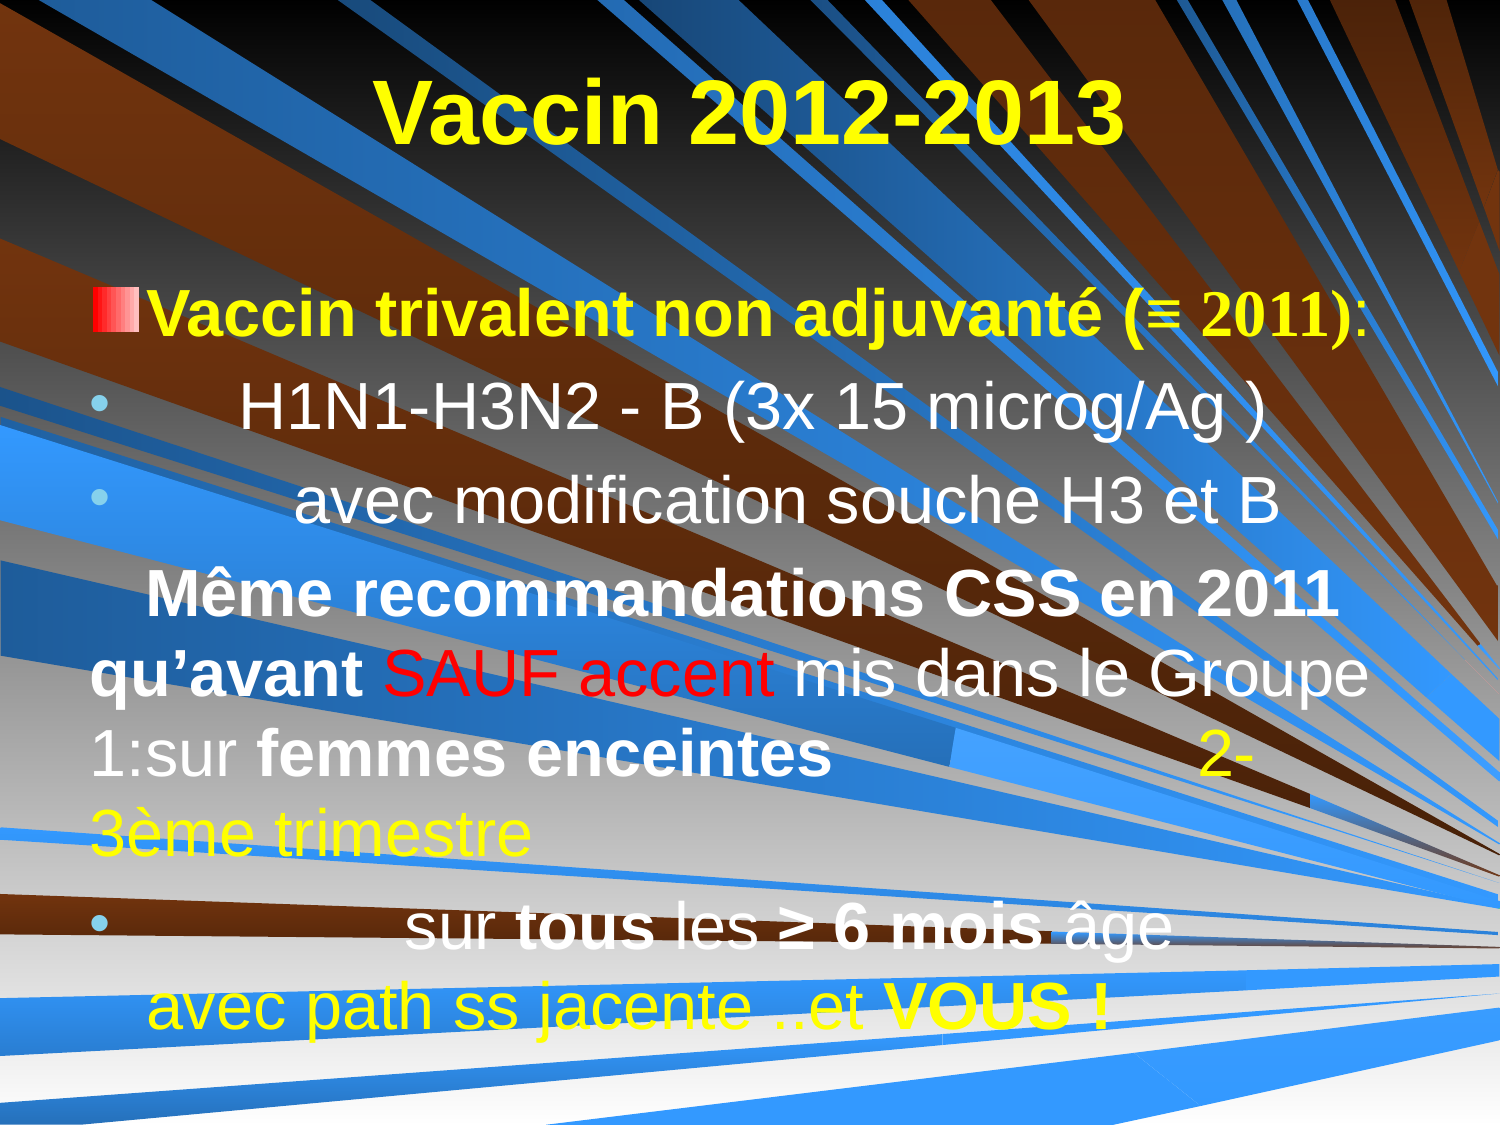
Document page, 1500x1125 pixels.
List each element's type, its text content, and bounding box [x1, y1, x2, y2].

title Vaccin 2012-2013 [75, 45, 1425, 234]
list Vaccin trivalent non adjuvanté (≡ 2011): H1N1-H3N2 - B (3x 15 microg/Ag ) avec modification souche H3 et B Même recommandations CSS en 2011 qu’avant SAUF accent mis dans le Groupe 1:sur femmes enceintes 2-3ème trimestre sur tous les ≥ 6 mois âge avec path ss jacente ..et VOUS ! [75, 262, 1425, 1125]
